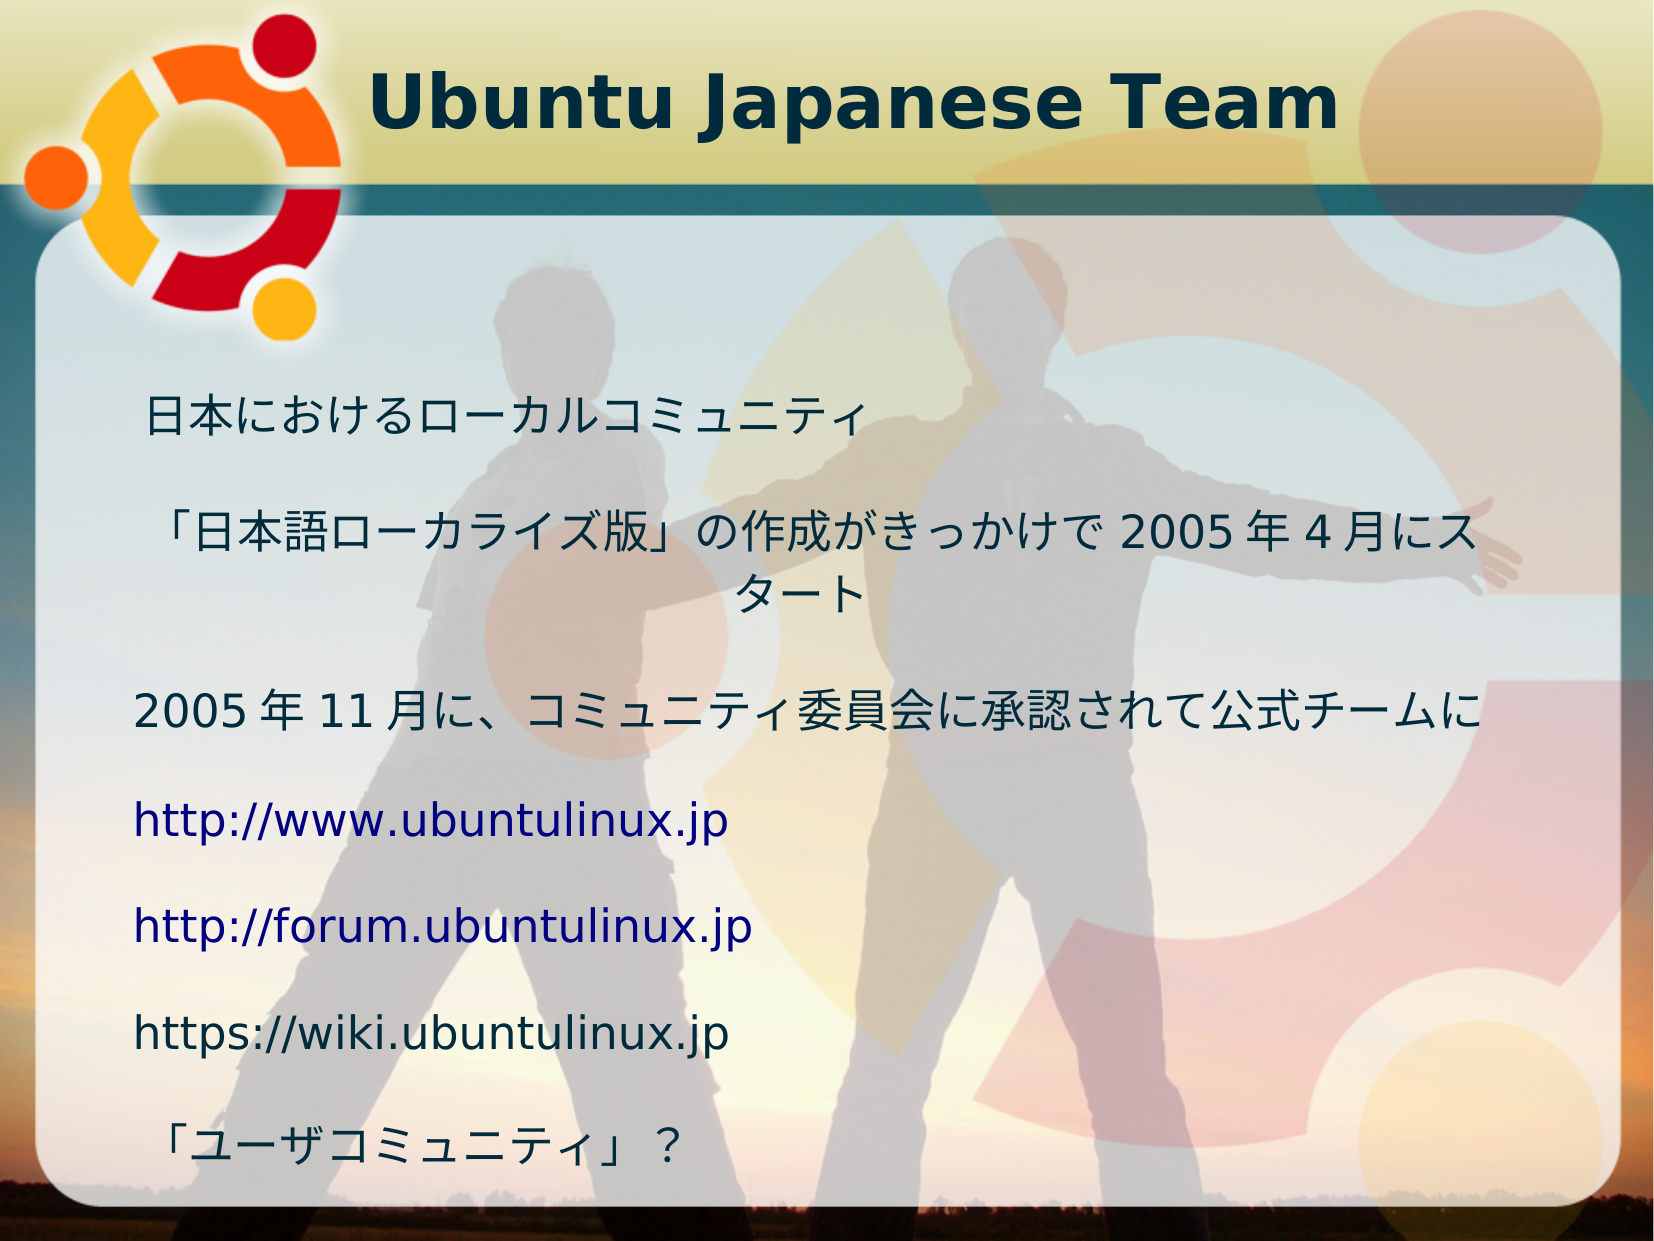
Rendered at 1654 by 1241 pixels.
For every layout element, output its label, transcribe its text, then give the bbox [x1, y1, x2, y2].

text_box 日本におけるローカルコミュニティ 「日本語ローカライズ版」の作成がきっかけで2005年4月にスタート 2005年11月に、コミュニティ委員会に承認されて公式チームに http://www.ubuntulinux.jp http://forum.ubuntulinux.jp https://wiki.ubuntulinux.jp 「ユーザコミュニティ」？ [118, 383, 1536, 1152]
text_box Ubuntu Japanese Team [366, 59, 1625, 147]
picture [0, 0, 1654, 1241]
